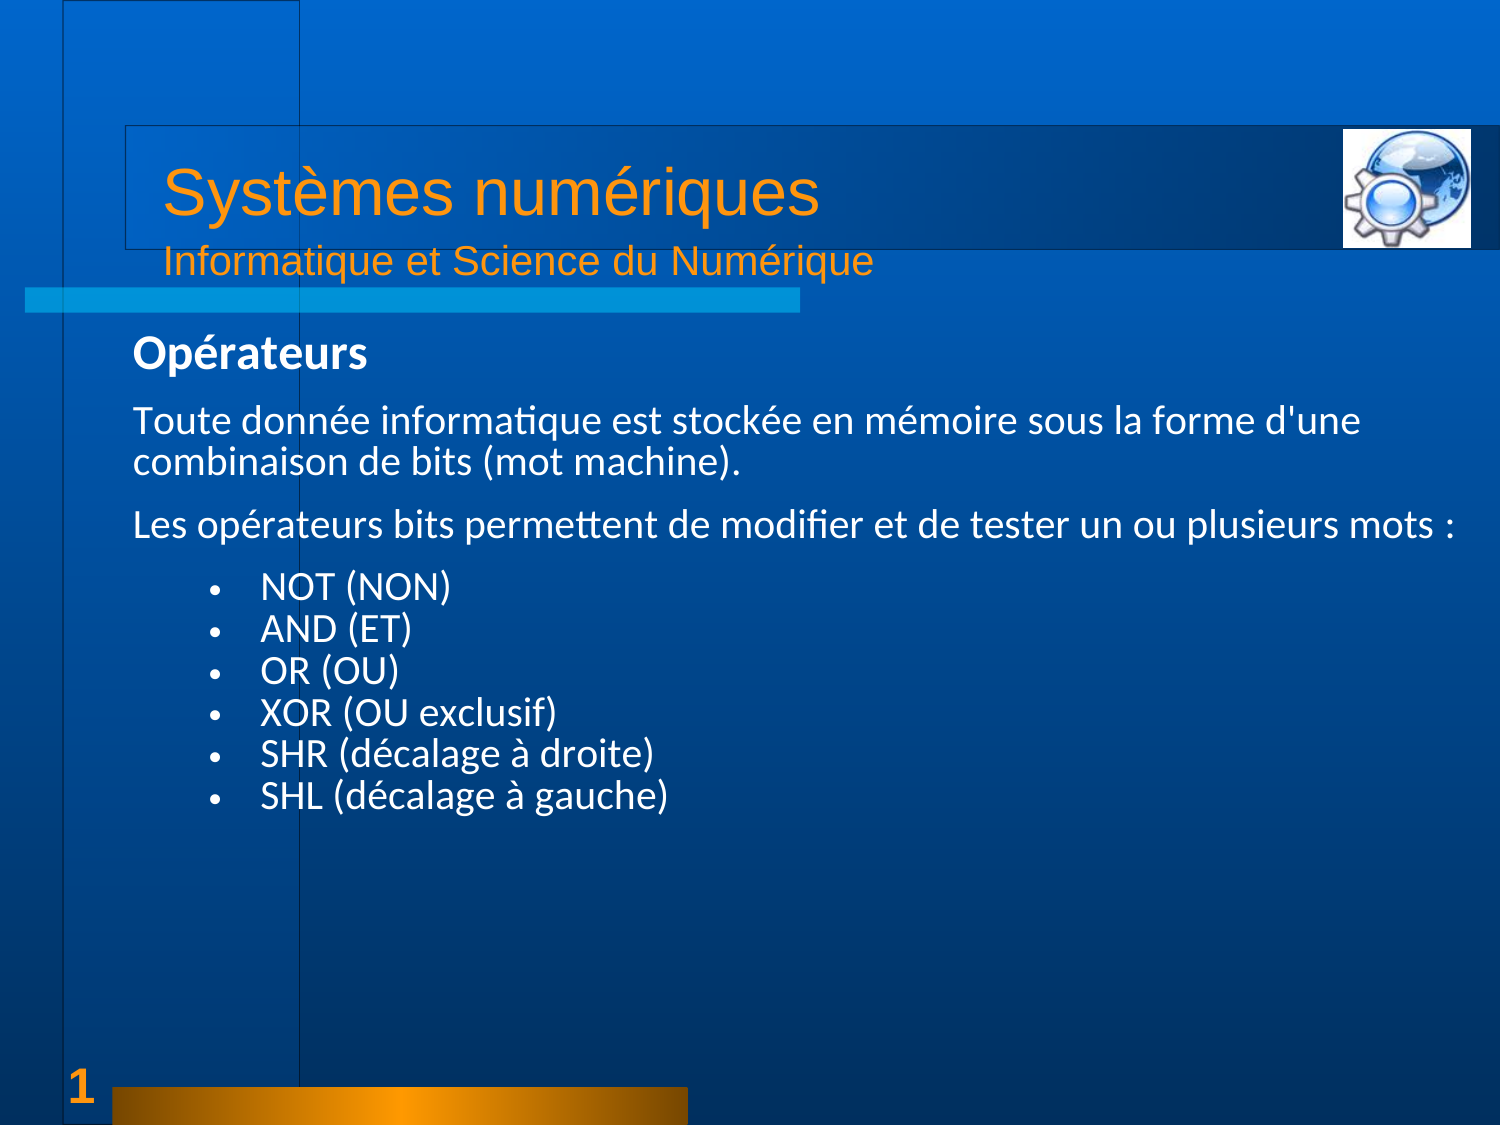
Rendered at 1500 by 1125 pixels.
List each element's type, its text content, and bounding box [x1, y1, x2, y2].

text_box Opérateurs Toute donnée informatique est stockée en mémoire sous la forme d'une combinaison de bits (mot machine). Les opérateurs bits permettent de modifier et de tester un ou plusieurs mots : NOT (NON) AND (ET) OR (OU) XOR (OU exclusif) SHR (décalage à droite) SHL (décalage à gauche) [118, 324, 1477, 987]
picture [1343, 129, 1471, 248]
